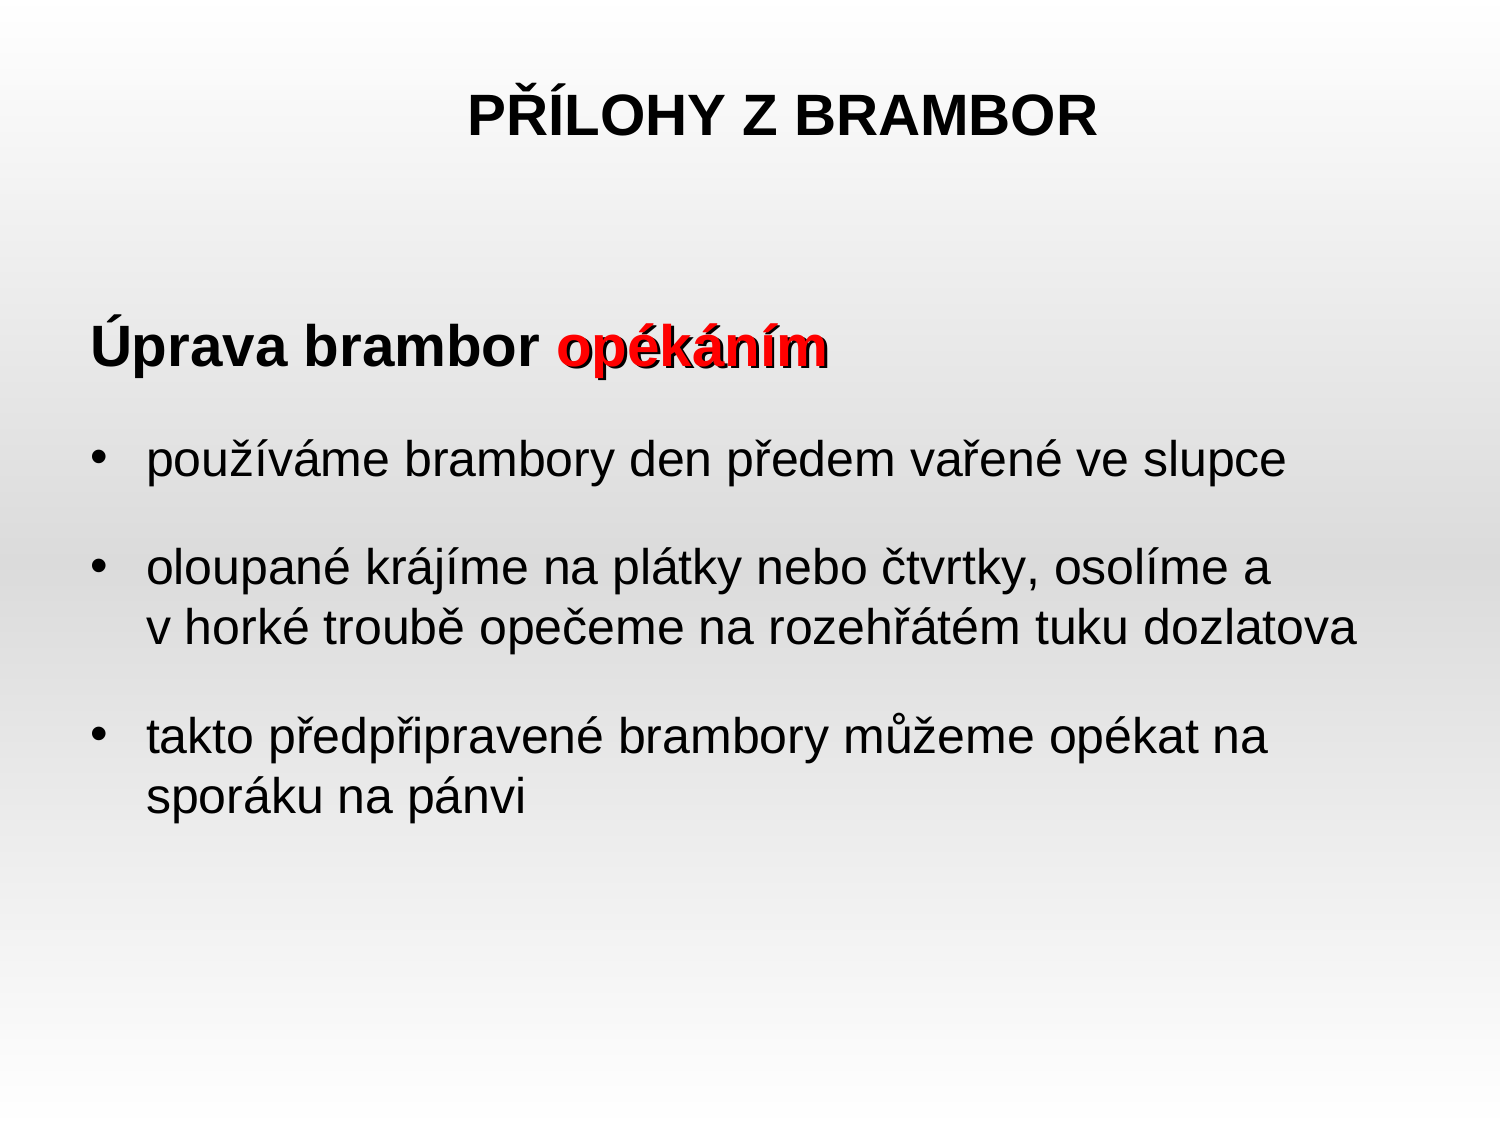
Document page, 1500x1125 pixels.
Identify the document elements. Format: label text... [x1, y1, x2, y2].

list Úprava brambor opékáním používáme brambory den předem vařené ve slupce oloupané krájíme na plátky nebo čtvrtky, osolíme a v horké troubě opečeme na rozehřátém tuku dozlatova takto předpřipravené brambory můžeme opékat na sporáku na pánvi [75, 299, 1413, 1038]
title PŘÍLOHY Z BRAMBOR [112, 50, 1438, 176]
